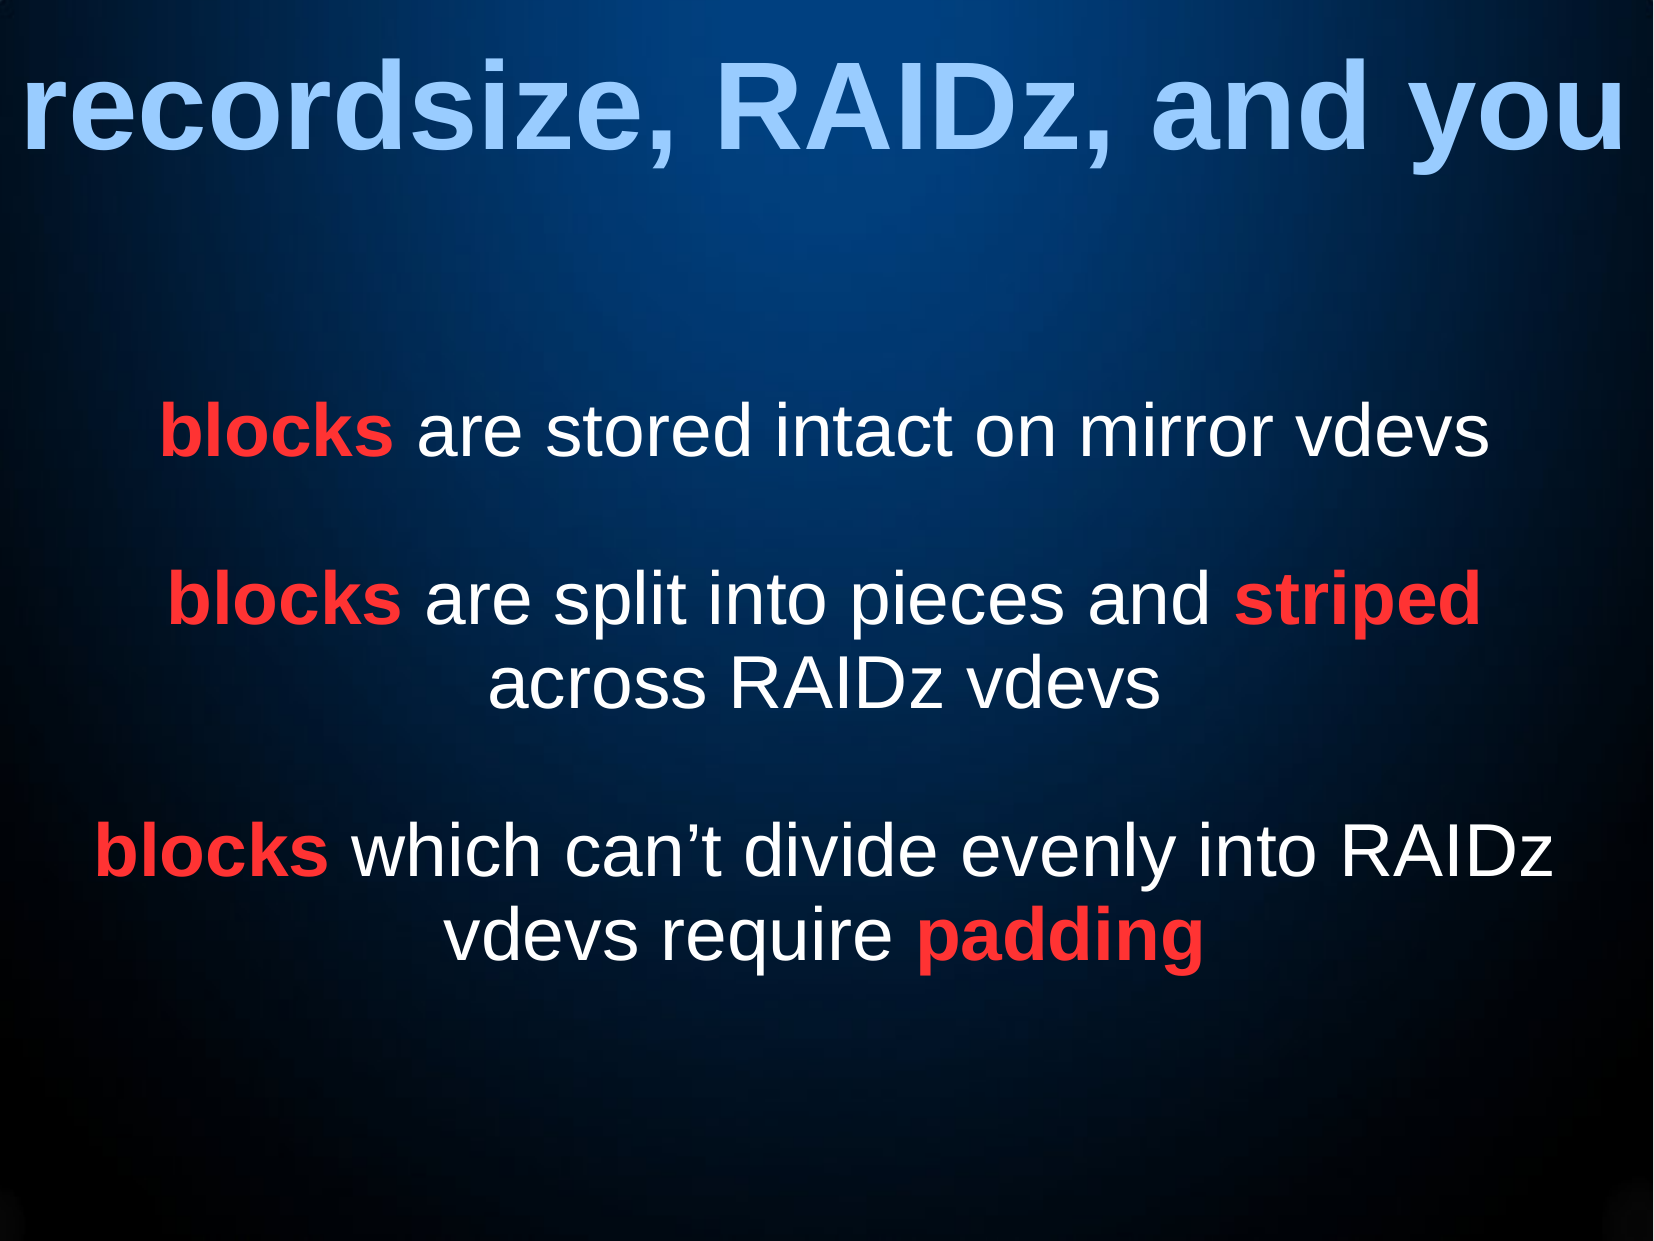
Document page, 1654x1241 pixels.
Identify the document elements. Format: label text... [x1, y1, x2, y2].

title recordsize, RAIDz, and you [0, 2, 1651, 211]
picture [0, 0, 1654, 1241]
title blocks are stored intact on mirror vdevs blocks are split into pieces and striped across RAIDz vdevs blocks which can’t divide evenly into RAIDz vdevs require padding [60, 165, 1591, 1201]
